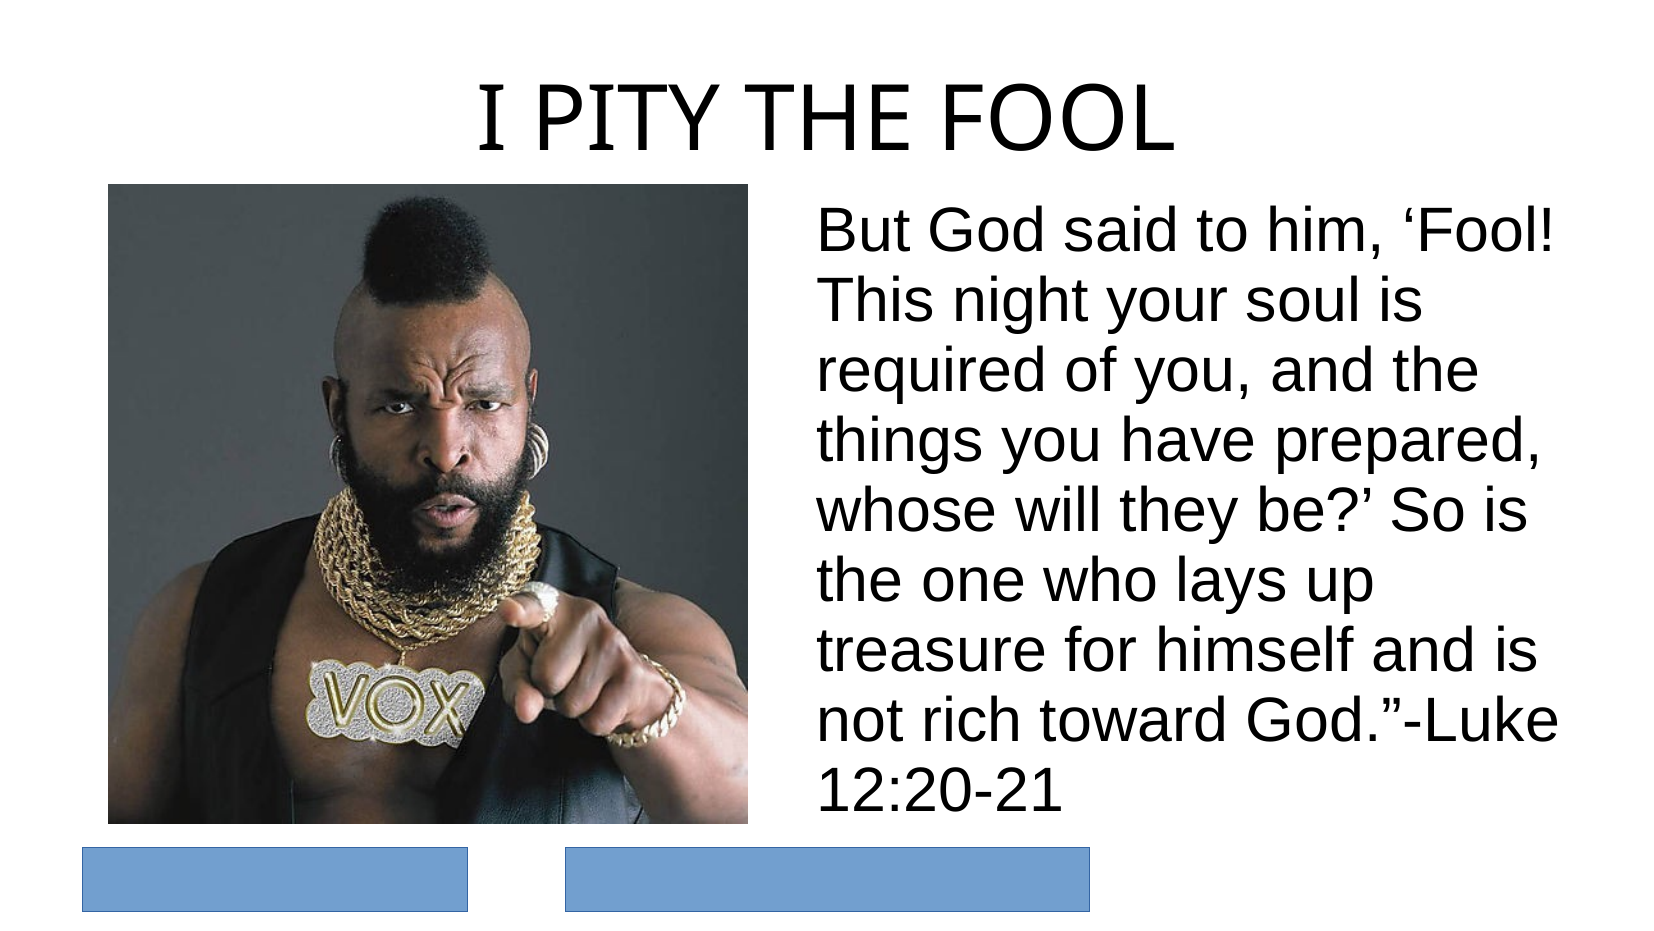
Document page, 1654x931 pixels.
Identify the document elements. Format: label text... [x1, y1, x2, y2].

picture [108, 184, 748, 824]
title I PITY THE FOOL [82, 5, 1571, 225]
list But God said to him, ‘Fool! This night your soul is required of you, and the things you have prepared, whose will they be?’ So is the one who lays up treasure for himself and is not rich toward God.”-Luke 12:20-21 [749, 194, 1620, 825]
